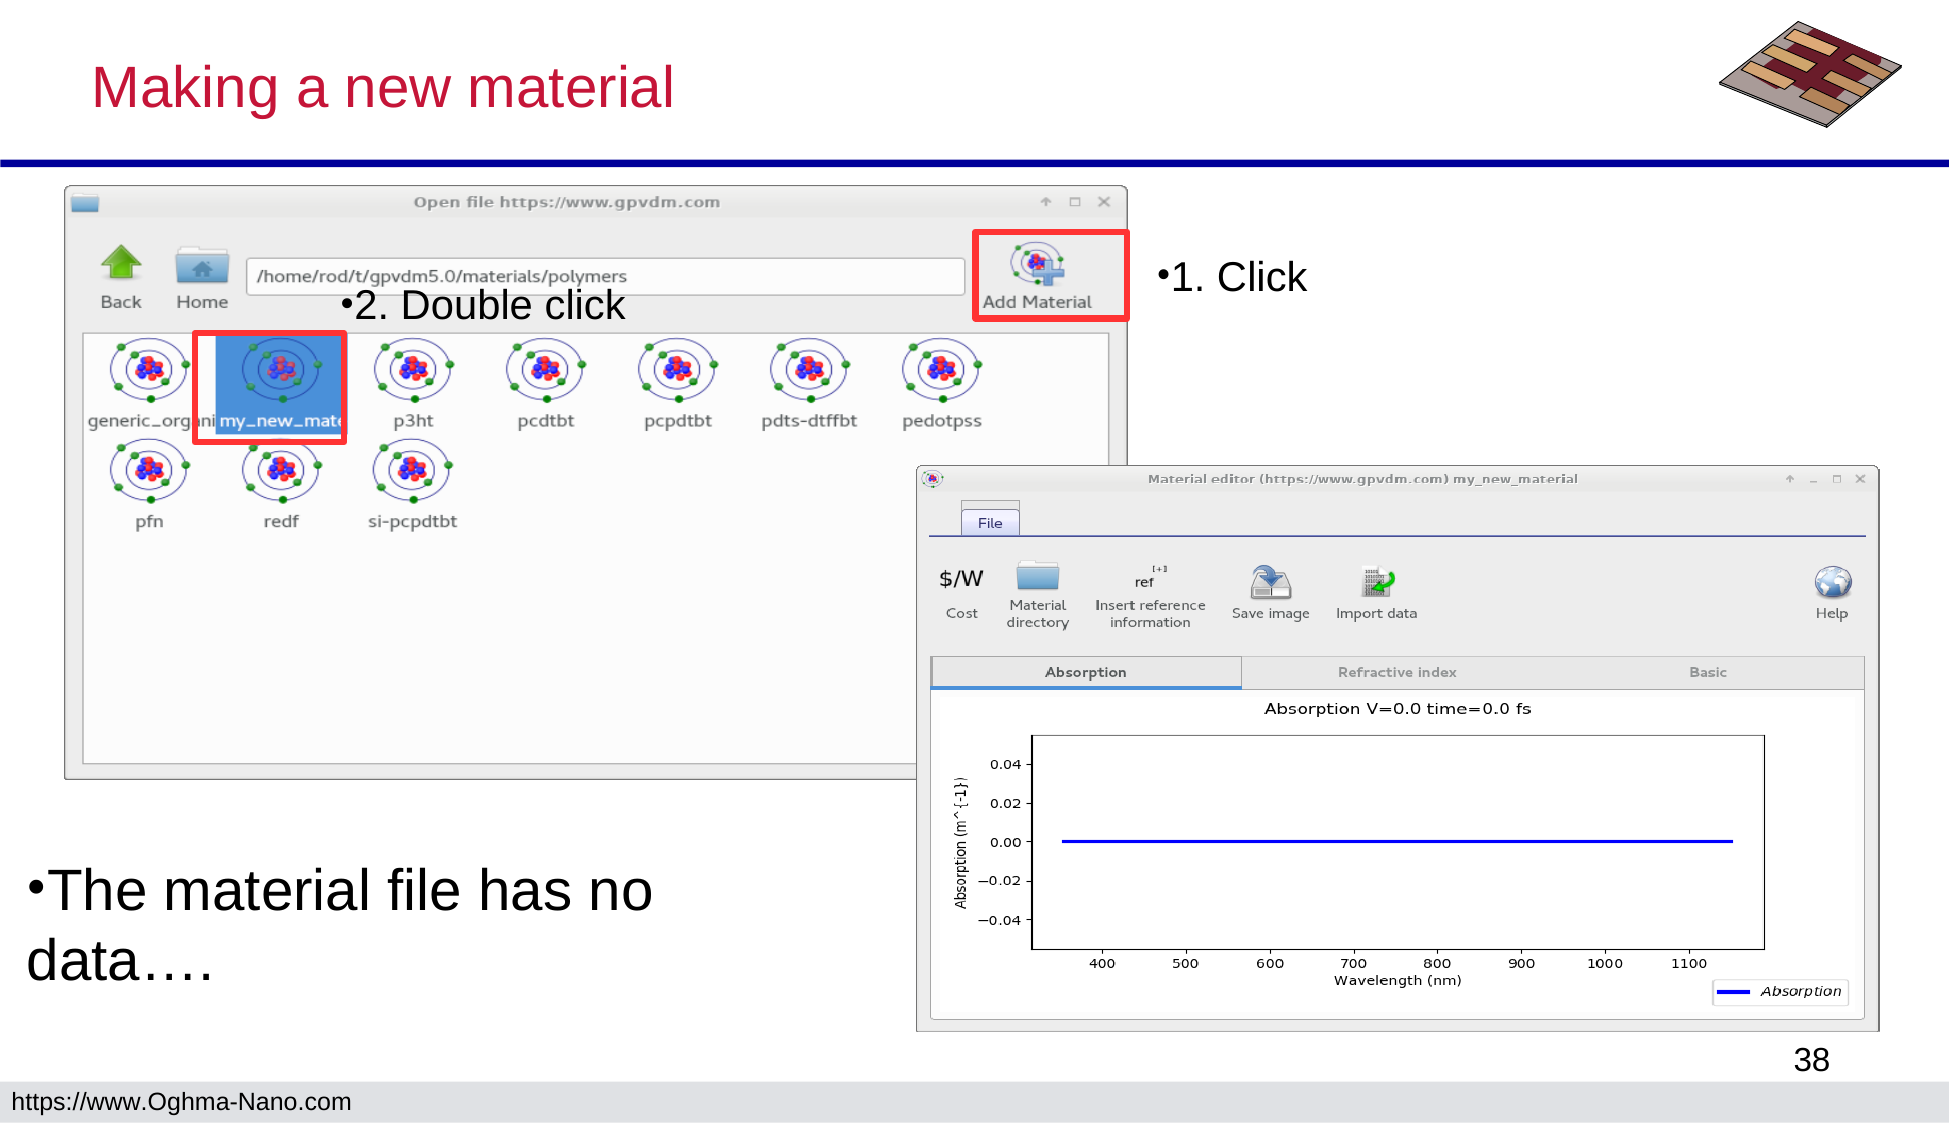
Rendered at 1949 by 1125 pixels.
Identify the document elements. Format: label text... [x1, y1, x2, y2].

text_box 1. Click [1141, 242, 1618, 308]
title Making a new material [76, 34, 1685, 140]
picture [64, 185, 1880, 1032]
text_box 2. Double click [325, 270, 802, 336]
text_box <number> [1778, 1030, 1949, 1101]
picture [979, 235, 1124, 315]
text_box The material file has no data…. [12, 844, 780, 1000]
